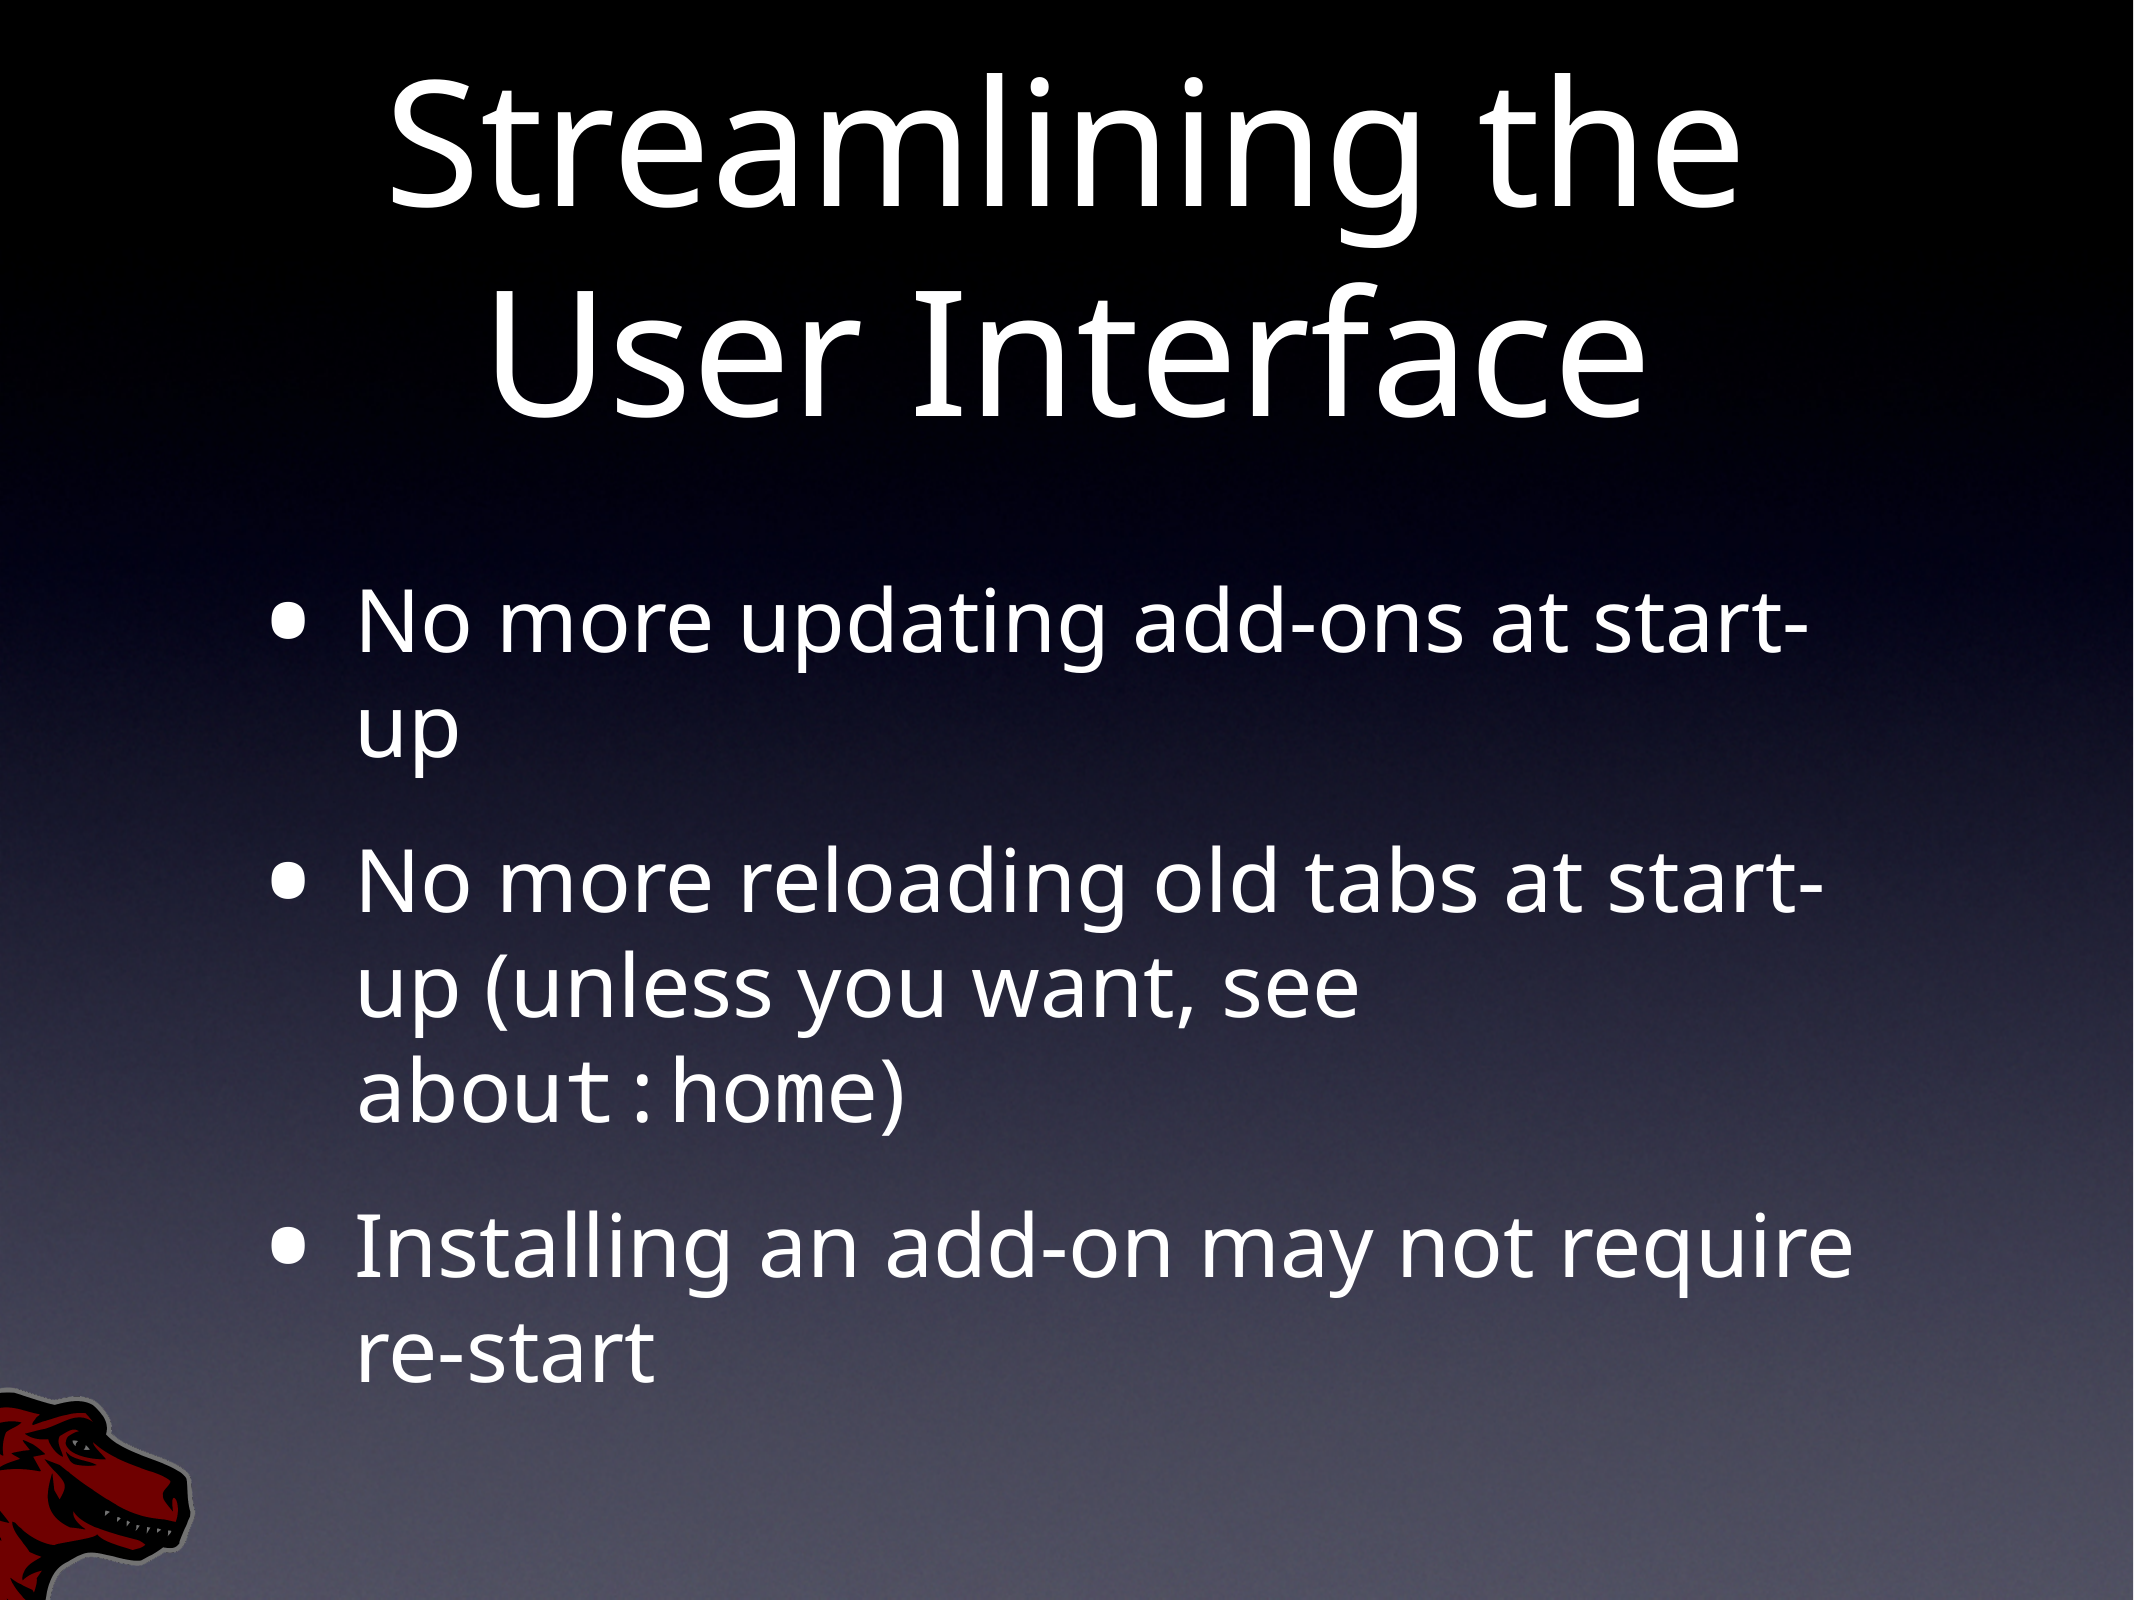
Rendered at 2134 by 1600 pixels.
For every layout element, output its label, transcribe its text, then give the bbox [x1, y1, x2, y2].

list No more updating add-ons at start-up No more reloading old tabs at start-up (unless you want, see about:home) Installing an add-on may not require re-start [208, 454, 1925, 1510]
picture [0, 0, 2134, 1600]
title Streamlining the User Interface [208, 23, 1925, 454]
